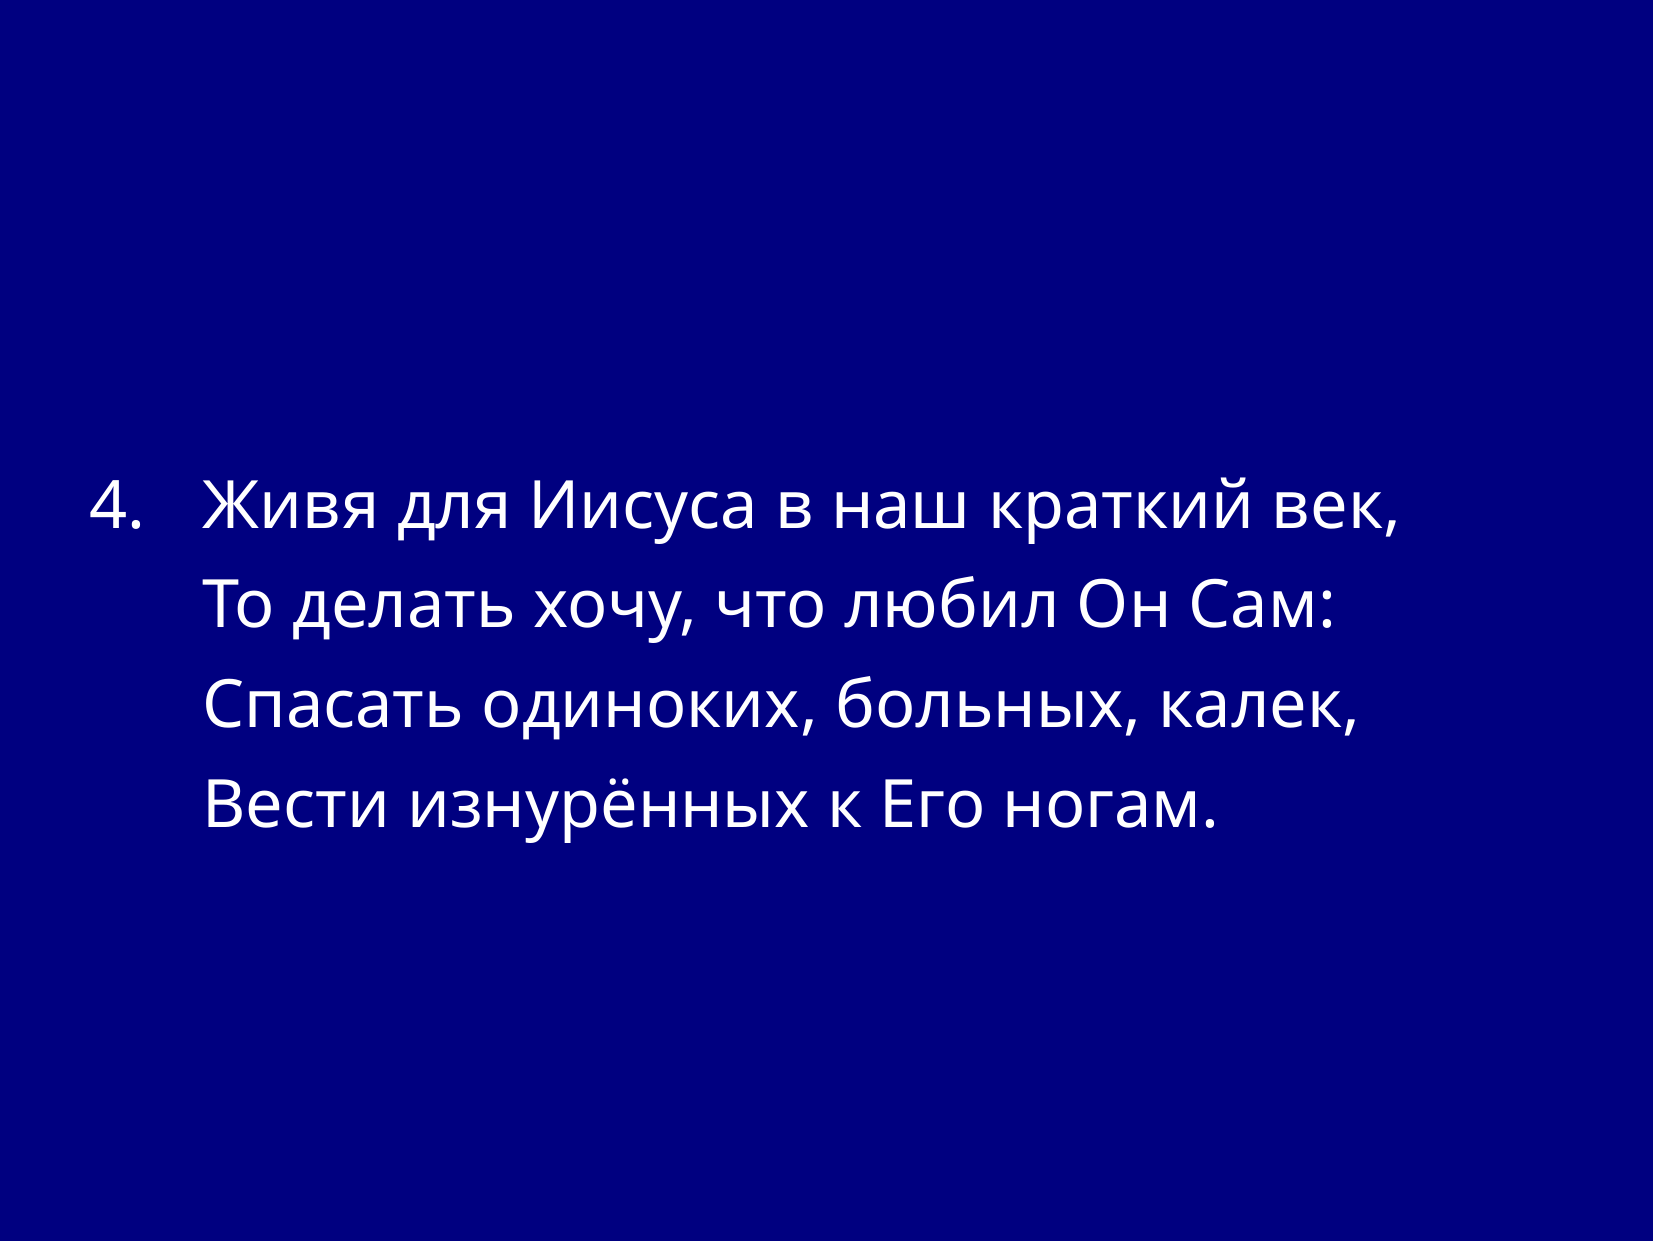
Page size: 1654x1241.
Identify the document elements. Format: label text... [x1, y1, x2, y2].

text_box 4. Живя для Иисуса в наш краткий век, То делать хочу, что любил Он Сам: Спасать одиноких, больных, калек, Вести изнурённых к Его ногам. [75, 150, 1576, 1163]
